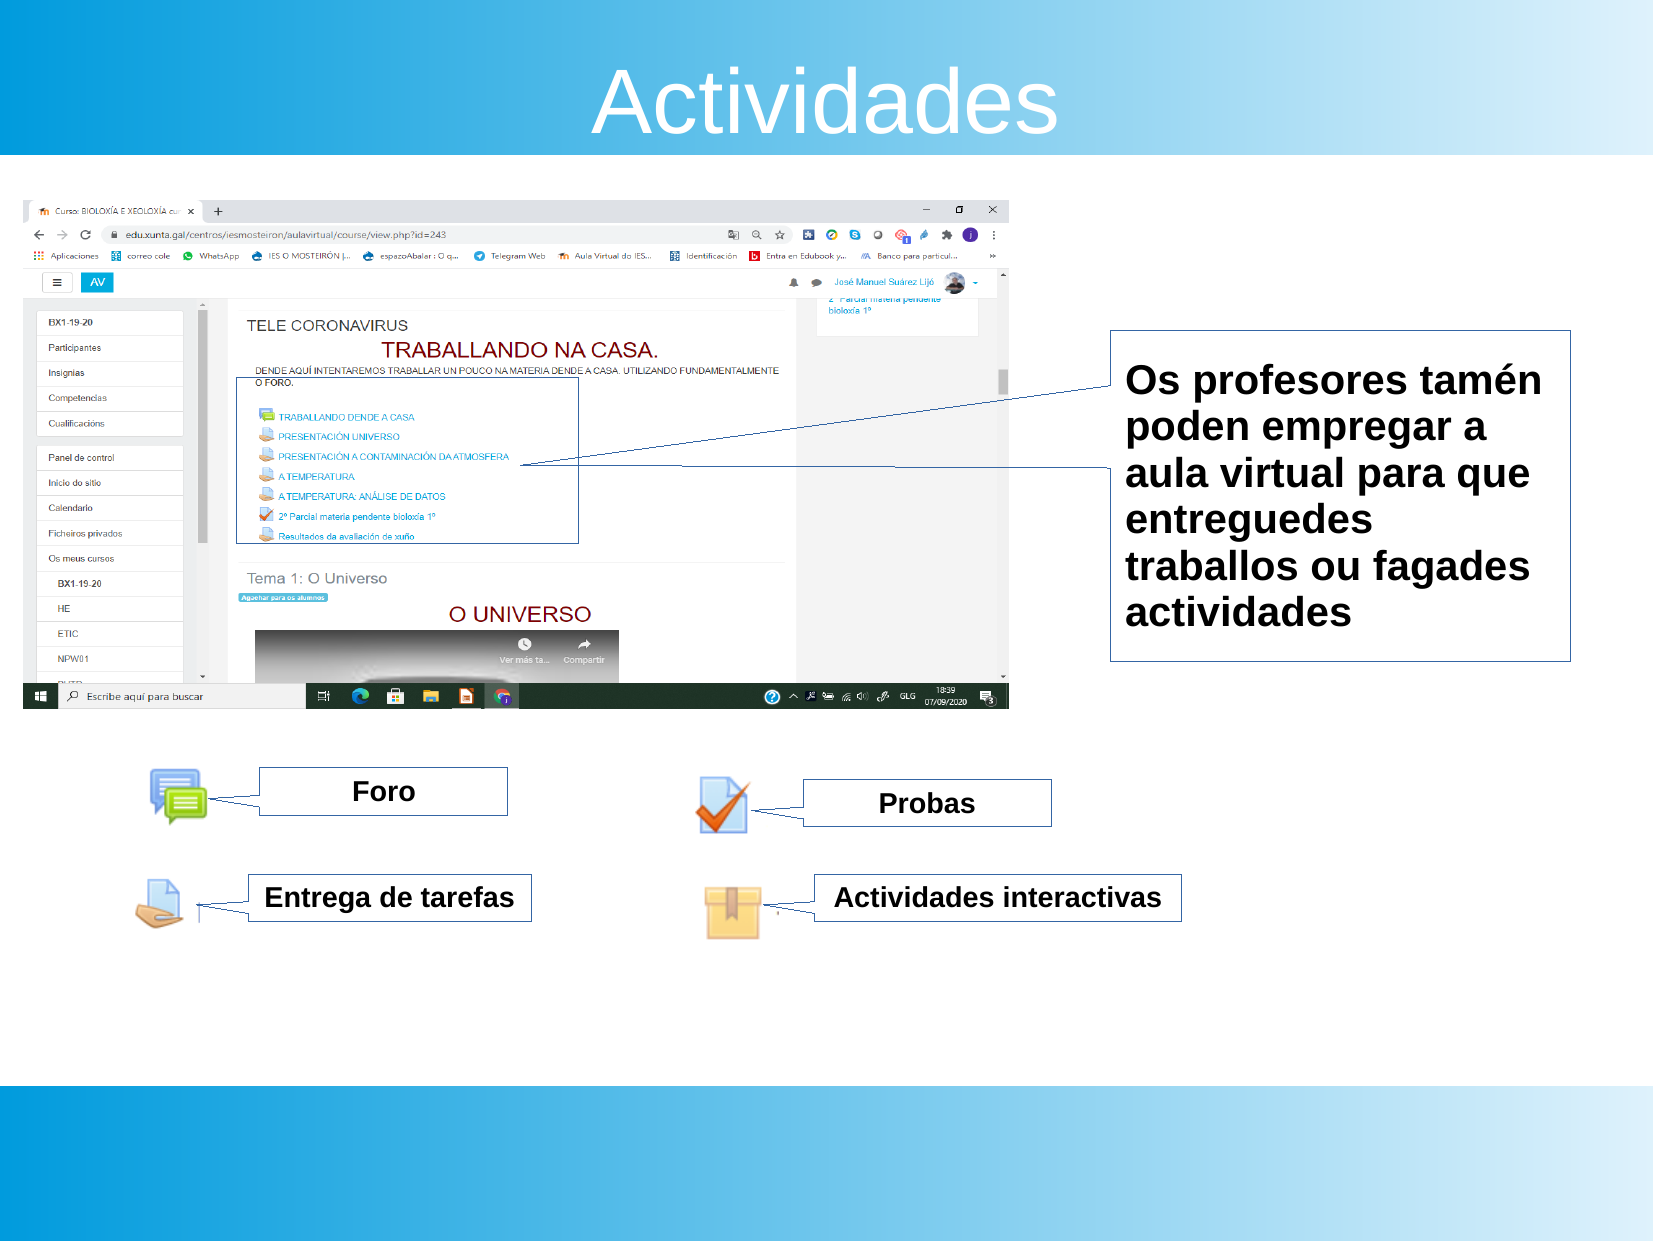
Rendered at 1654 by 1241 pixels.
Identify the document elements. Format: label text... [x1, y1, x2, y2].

picture [70, 744, 223, 837]
picture [23, 200, 1009, 709]
picture [237, 378, 578, 543]
text_box Foro [208, 767, 508, 816]
picture [672, 758, 768, 851]
picture [106, 871, 200, 934]
title Actividades [82, 49, 1571, 155]
text_box Actividades interactivas [763, 874, 1182, 922]
text_box Entrega de tarefas [196, 874, 532, 922]
picture [661, 858, 779, 969]
text_box Os profesores tamén poden empregar a aula virtual para que entreguedes traballos ou fagades actividades [520, 330, 1571, 662]
text_box Probas [751, 779, 1052, 827]
